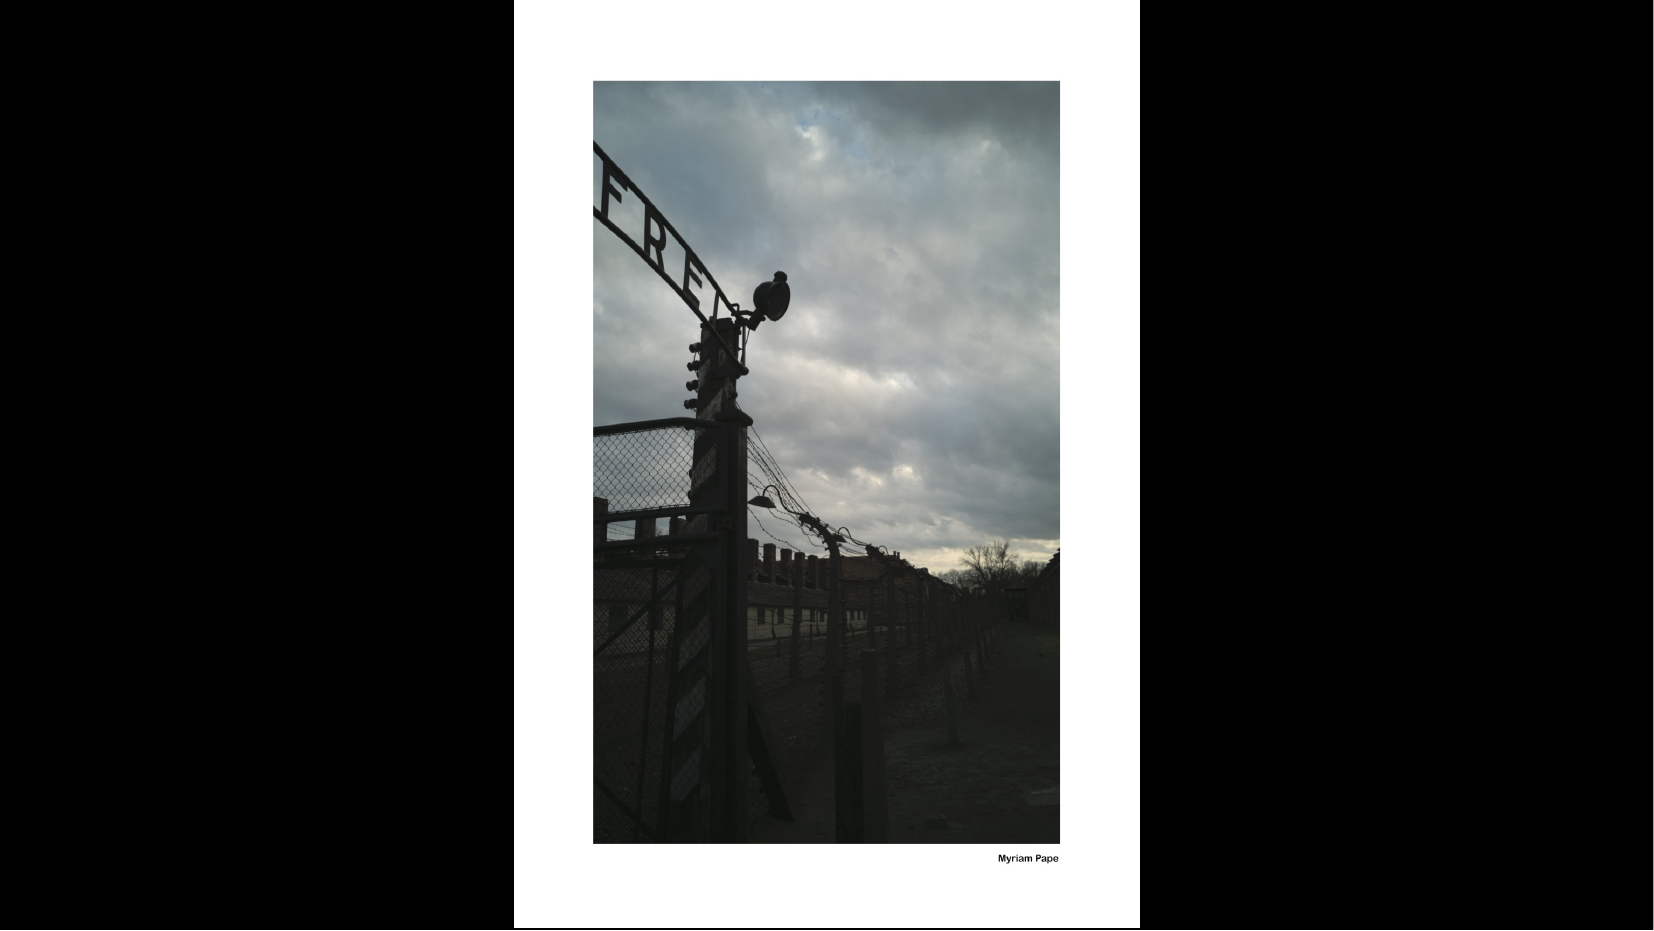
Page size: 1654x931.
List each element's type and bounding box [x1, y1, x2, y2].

picture [514, 0, 1140, 928]
